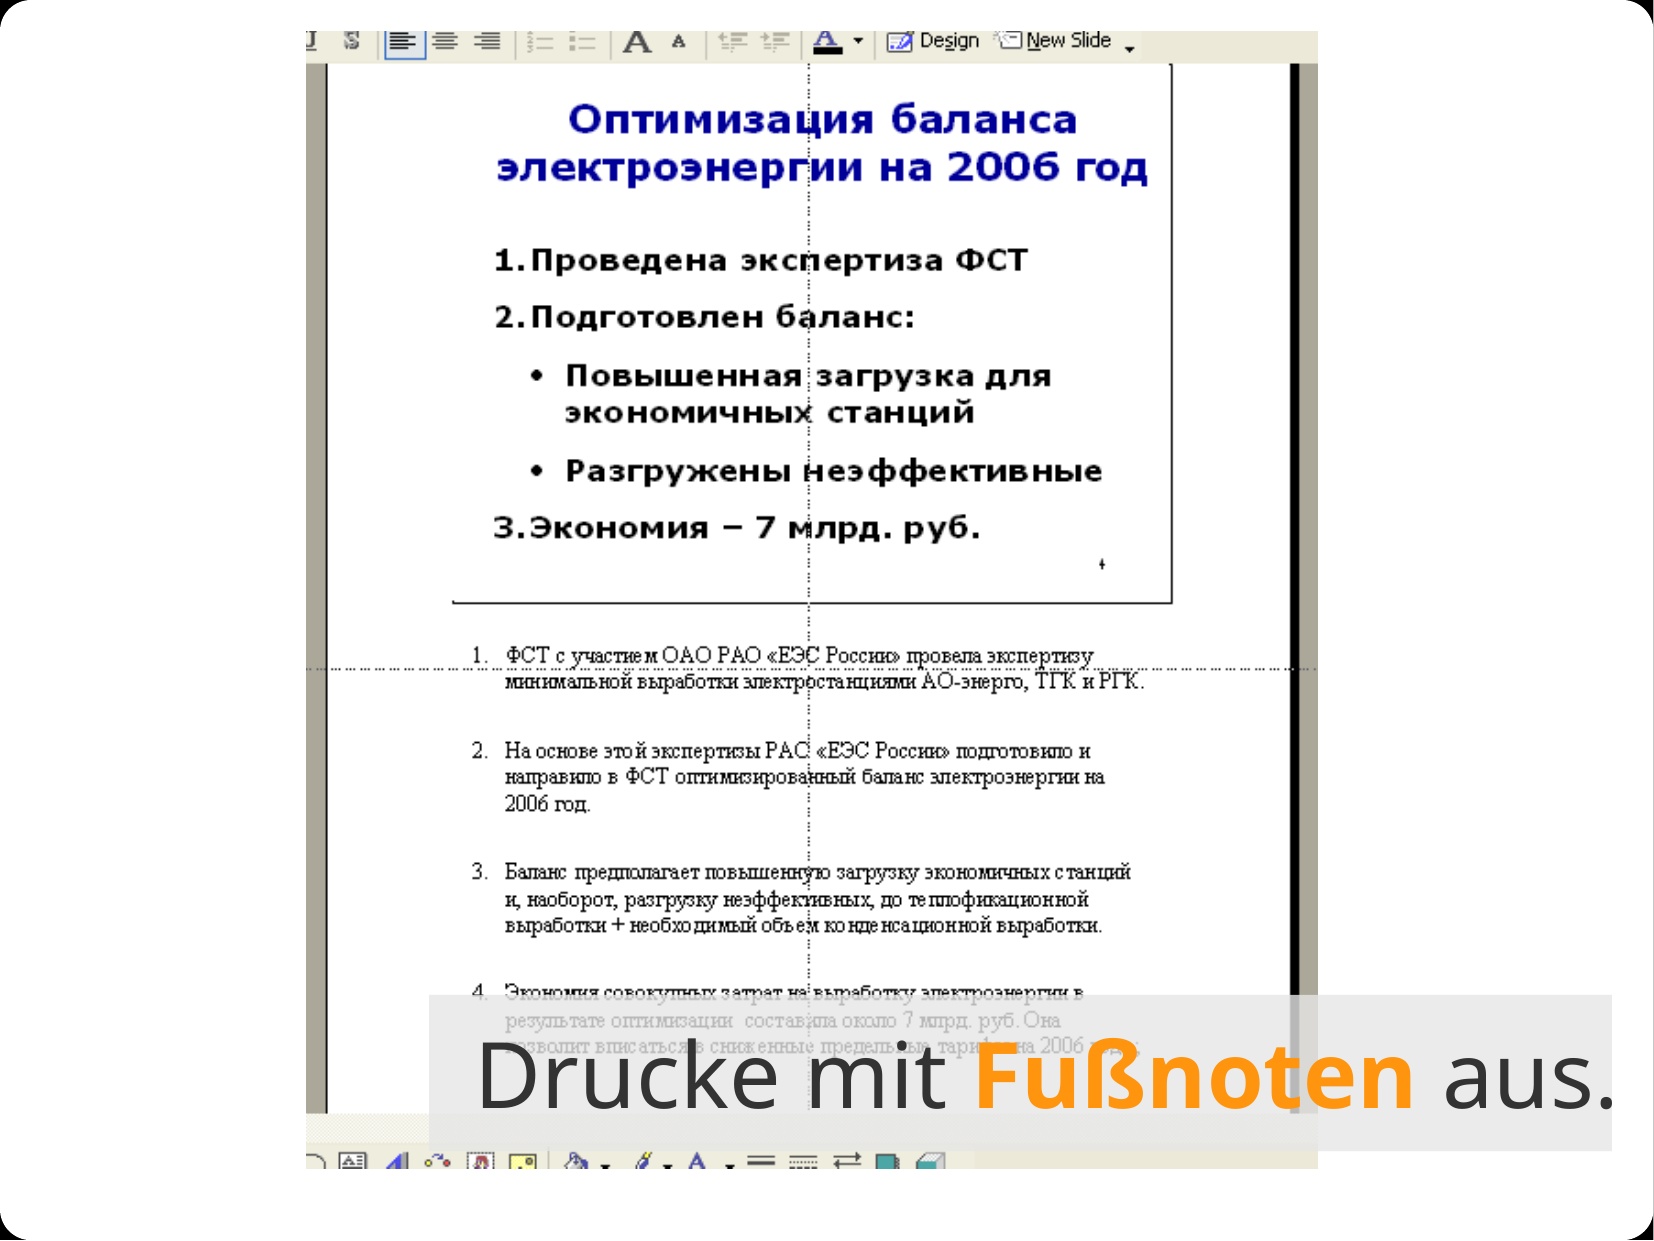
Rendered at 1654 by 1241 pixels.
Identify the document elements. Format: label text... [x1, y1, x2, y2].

text_box Drucke mit Fußnoten aus. [474, 1010, 1591, 1138]
picture [306, 31, 1318, 1169]
text_box [0, 0, 1654, 1241]
